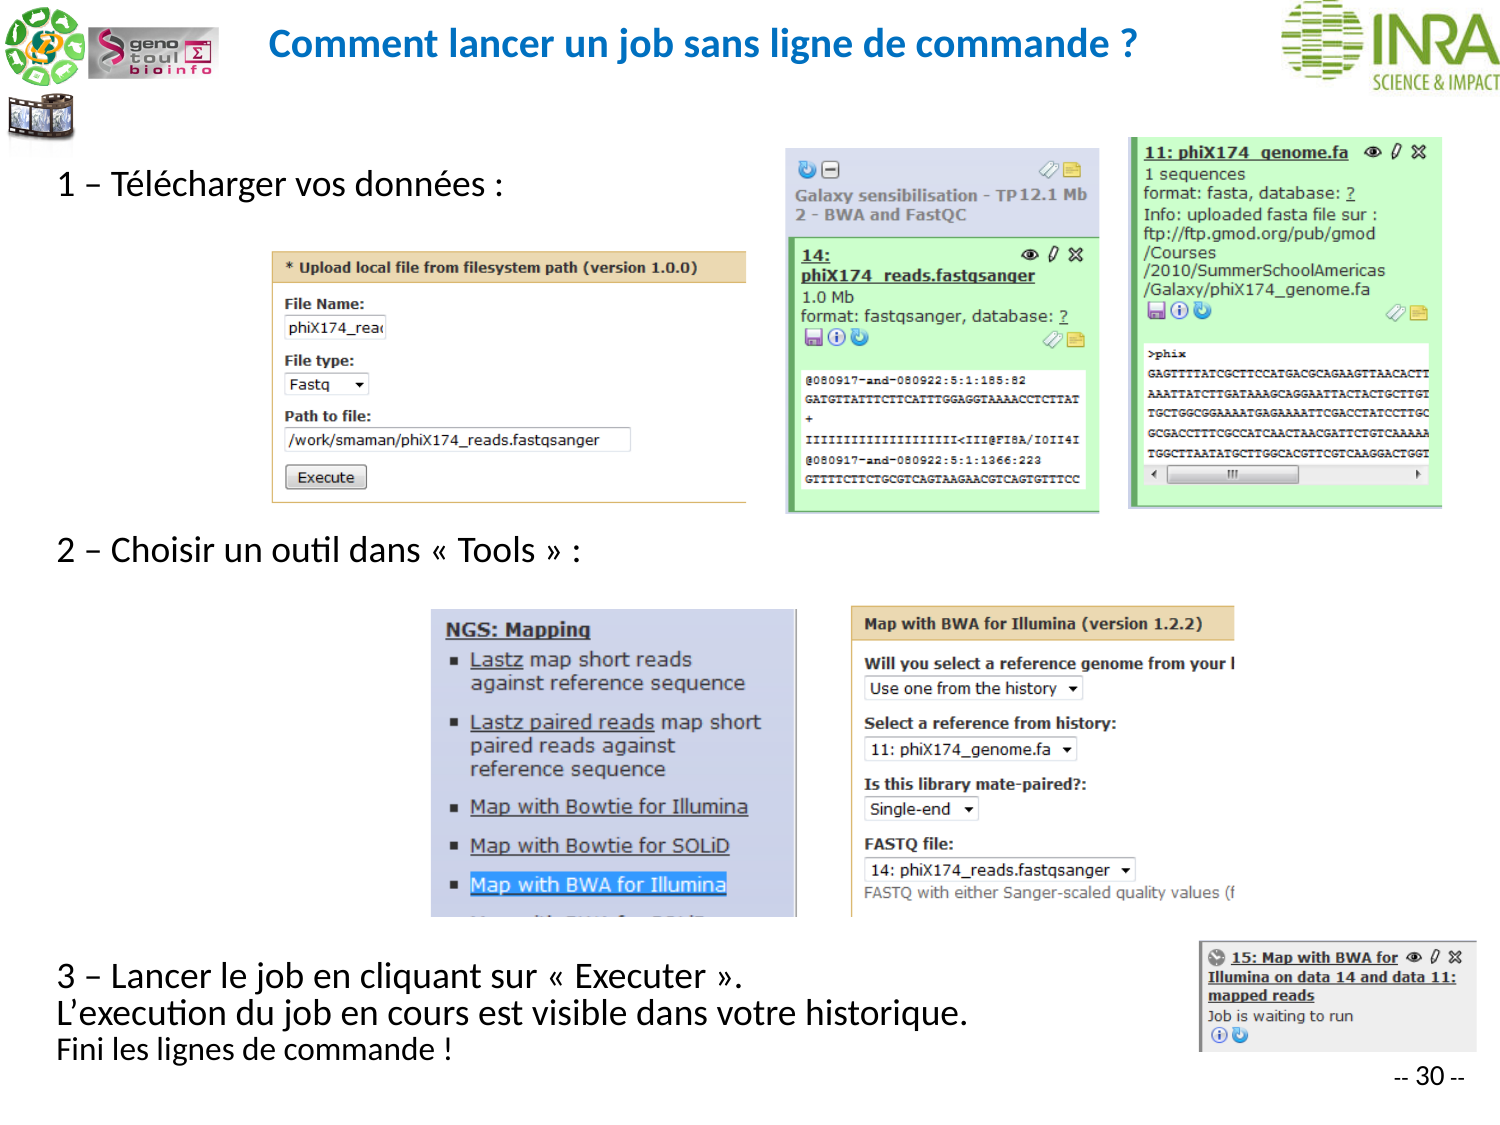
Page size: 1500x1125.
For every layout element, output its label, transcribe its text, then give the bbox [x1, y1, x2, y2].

picture [844, 597, 1235, 917]
picture [5, 7, 85, 86]
picture [785, 148, 1100, 514]
picture [1281, 0, 1500, 110]
text_box 3 – Lancer le job en cliquant sur « Executer ». L’execution du job en cours est visible dans votre historique. Fini les lignes de commande ! [41, 952, 1206, 1100]
picture [1198, 940, 1477, 1052]
picture [1128, 137, 1443, 509]
picture [265, 243, 747, 512]
picture [430, 609, 798, 917]
text_box 1 – Télécharger vos données : [41, 160, 749, 222]
text_box 2 – Choisir un outil dans « Tools » : [41, 527, 827, 588]
picture [88, 27, 219, 79]
text_box Comment lancer un job sans ligne de commande ? [253, 19, 1270, 86]
picture [5, 89, 77, 161]
